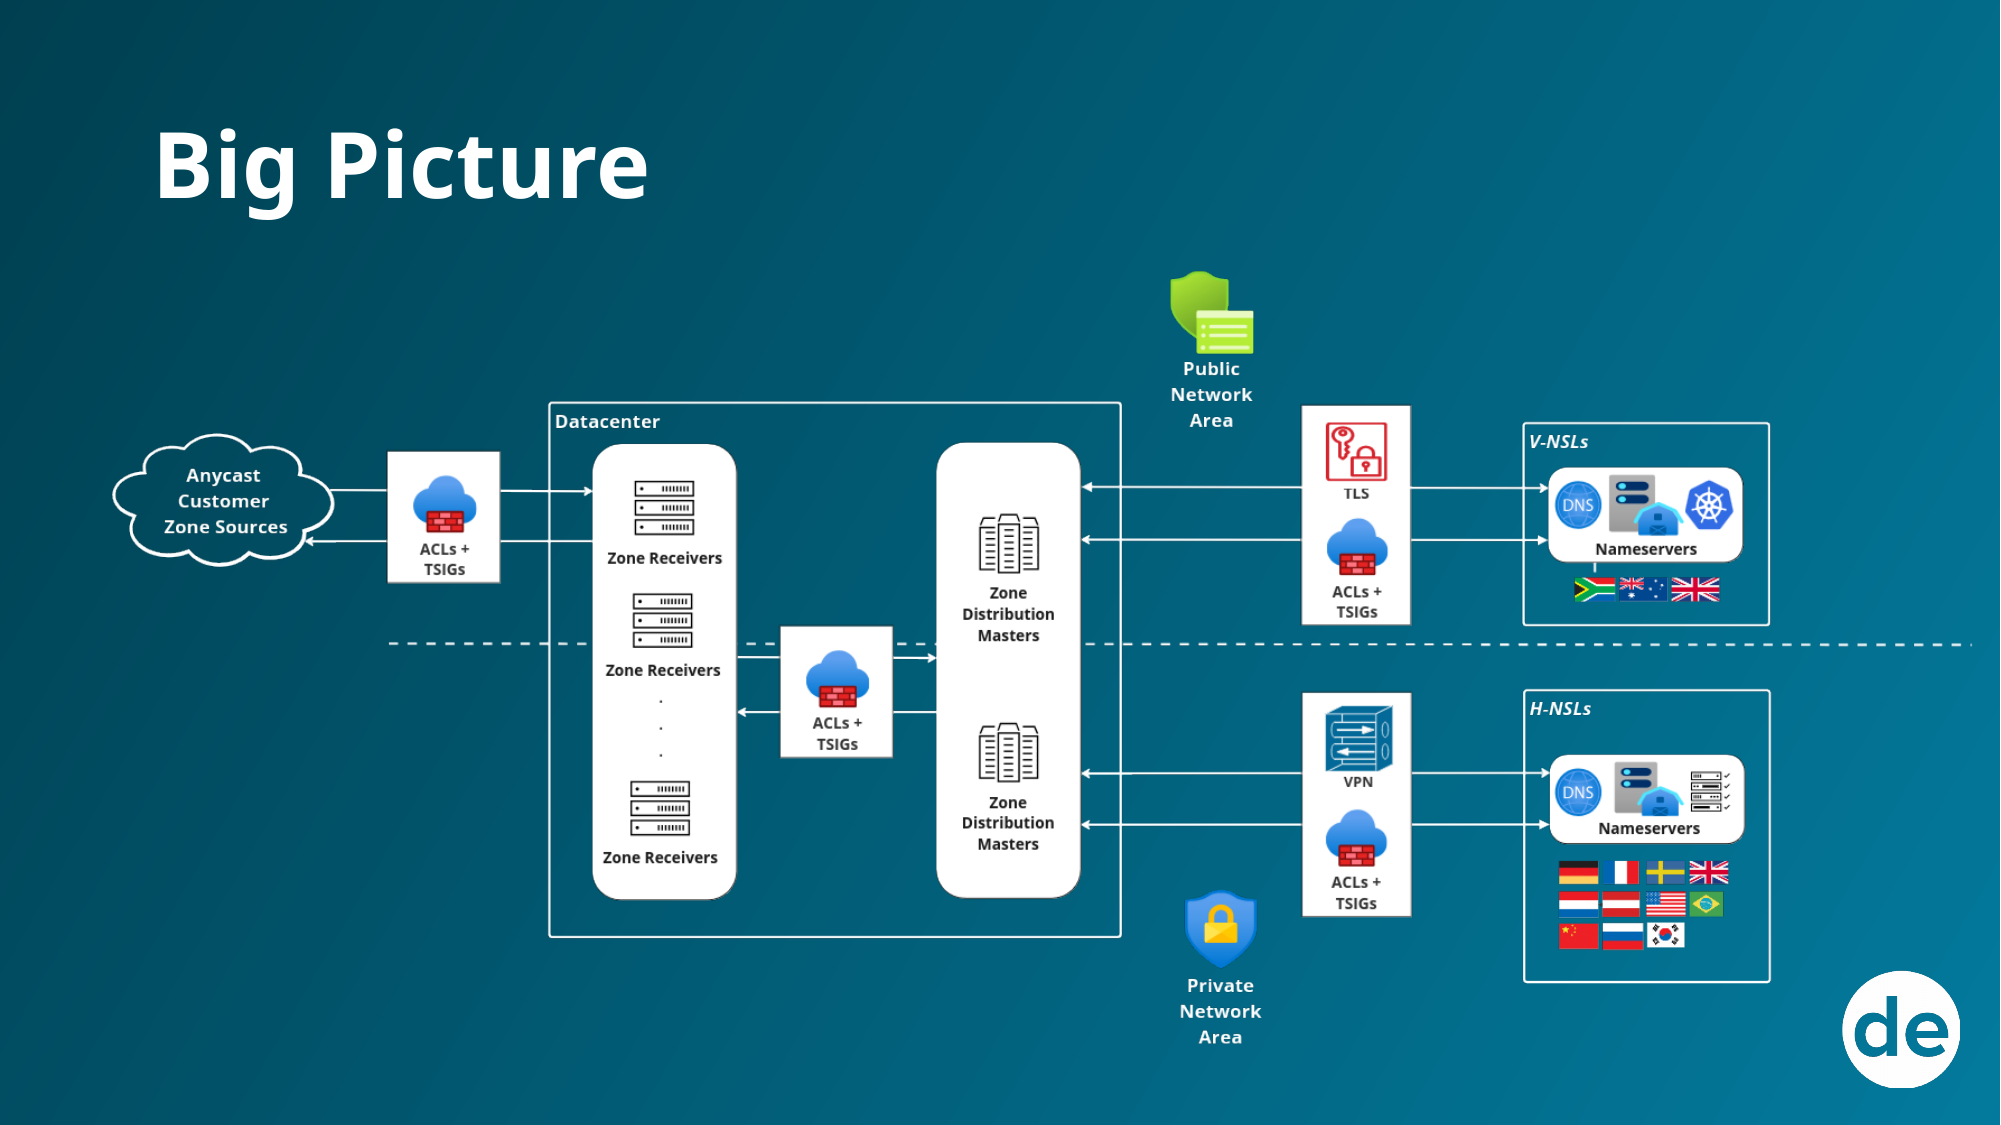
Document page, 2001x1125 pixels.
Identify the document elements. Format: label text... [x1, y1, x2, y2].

picture [1189, 979, 1197, 991]
picture [1215, 1009, 1229, 1017]
picture [1198, 390, 1220, 401]
picture [1252, 1005, 1260, 1017]
picture [1222, 392, 1231, 401]
picture [1212, 418, 1221, 426]
picture [1200, 983, 1206, 991]
picture [113, 402, 1771, 983]
picture [1197, 366, 1205, 375]
picture [1227, 363, 1239, 375]
picture [1236, 981, 1242, 992]
picture [1187, 392, 1195, 401]
picture [1244, 1009, 1249, 1017]
picture [1231, 1009, 1240, 1017]
picture [1200, 1031, 1211, 1043]
picture [1208, 1006, 1213, 1017]
picture [1214, 983, 1222, 991]
picture [1244, 983, 1253, 992]
picture [1243, 388, 1251, 401]
picture [1235, 392, 1240, 401]
picture [1172, 388, 1184, 401]
title Big Picture [137, 60, 1569, 251]
picture [1196, 1009, 1204, 1017]
picture [1233, 1034, 1241, 1043]
picture [1225, 983, 1233, 991]
picture [1191, 414, 1210, 426]
picture [1185, 363, 1193, 375]
picture [1186, 891, 1256, 967]
picture [1843, 971, 1959, 1064]
picture [1209, 363, 1223, 375]
picture [1213, 1034, 1219, 1043]
picture [1171, 272, 1253, 353]
picture [1181, 1005, 1193, 1017]
picture [1221, 1034, 1230, 1043]
picture [1224, 418, 1232, 426]
